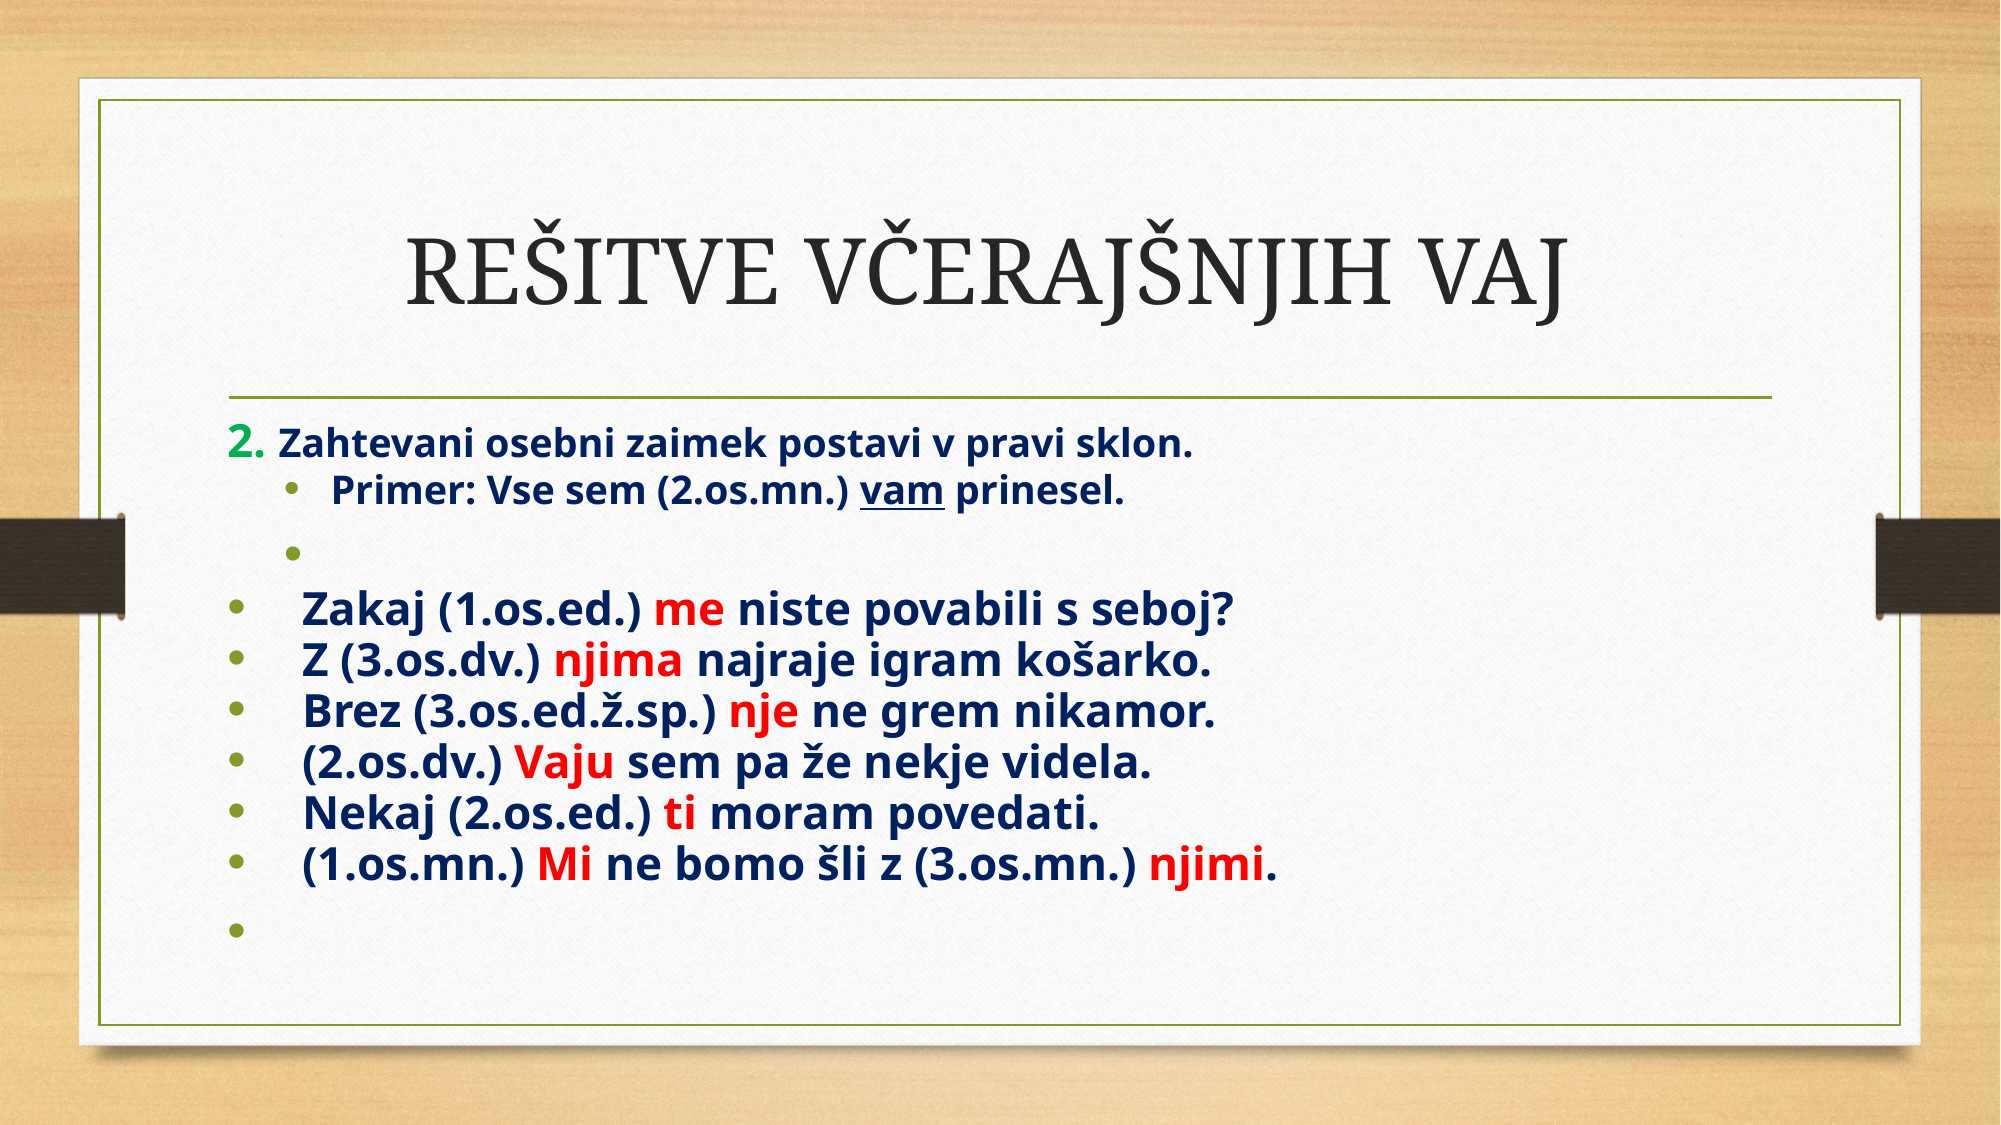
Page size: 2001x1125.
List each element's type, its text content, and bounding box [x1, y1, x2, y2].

title REŠITVE VČERAJŠNJIH VAJ [212, 161, 1788, 376]
list 2. Zahtevani osebni zaimek postavi v pravi sklon. Primer: Vse sem (2.os.mn.) vam prinesel. Zakaj (1.os.ed.) me niste povabili s seboj? Z (3.os.dv.) njima najraje igram košarko. Brez (3.os.ed.ž.sp.) nje ne grem nikamor. (2.os.dv.) Vaju sem pa že nekje videla. Nekaj (2.os.ed.) ti moram povedati. (1.os.mn.) Mi ne bomo šli z (3.os.mn.) njimi. [212, 419, 1788, 964]
